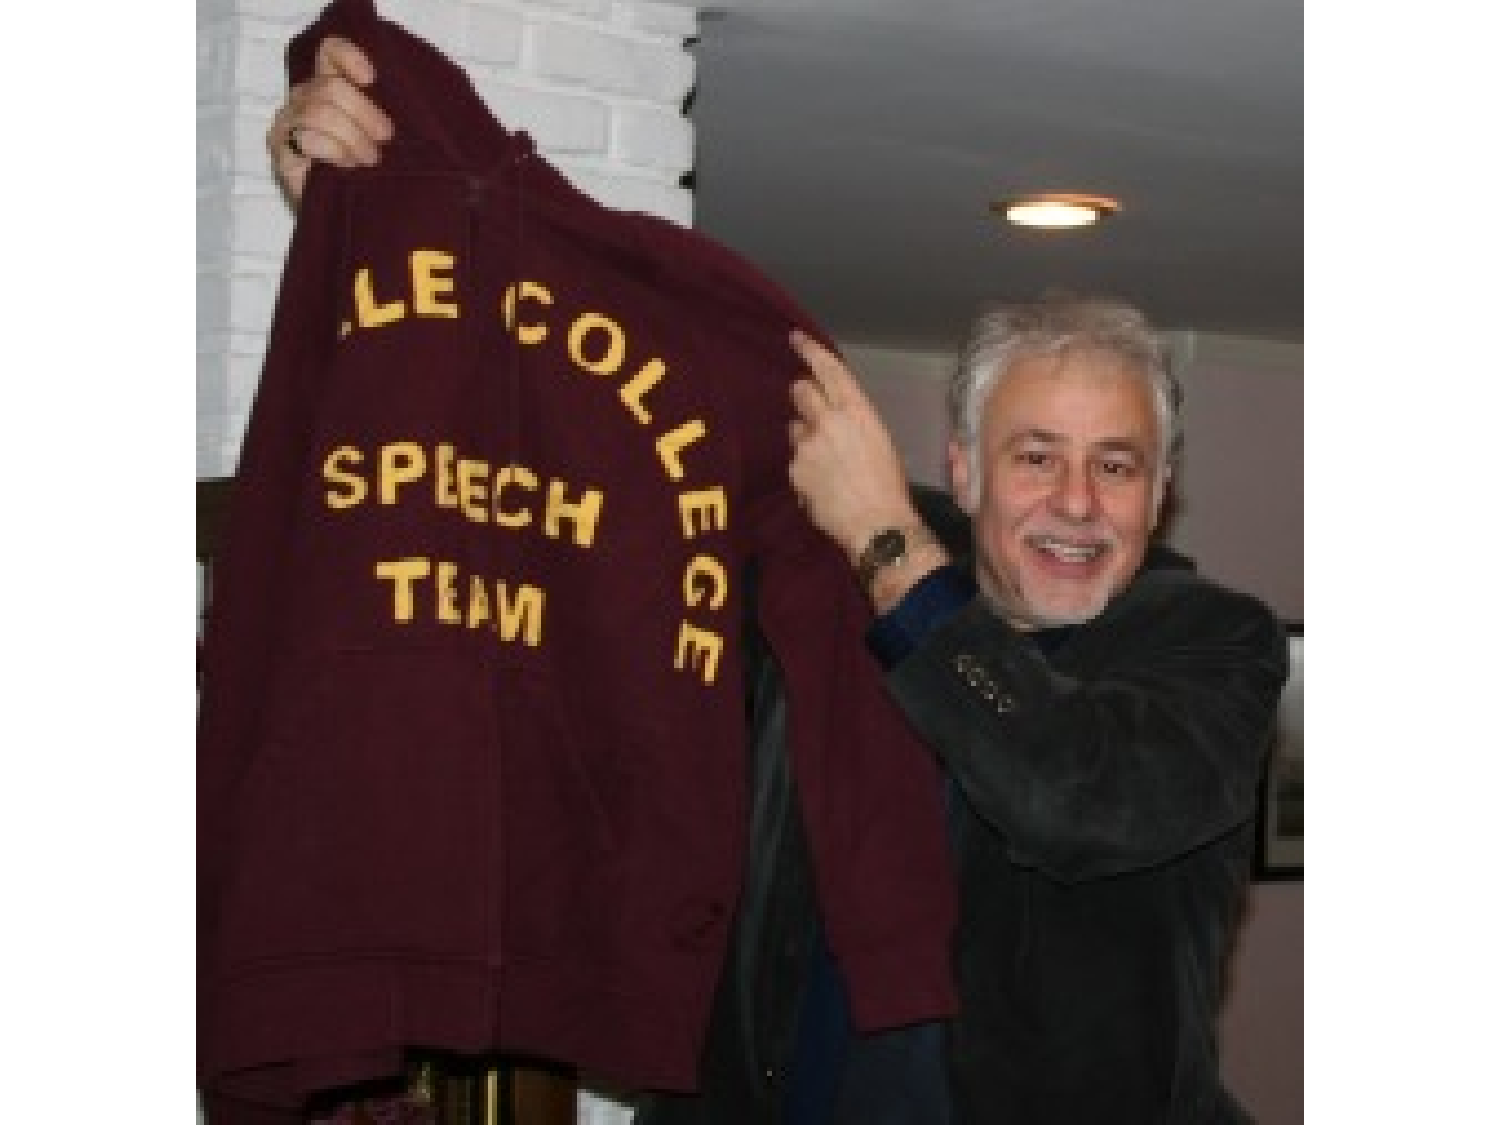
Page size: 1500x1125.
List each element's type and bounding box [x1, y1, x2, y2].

picture [196, 0, 1304, 1125]
